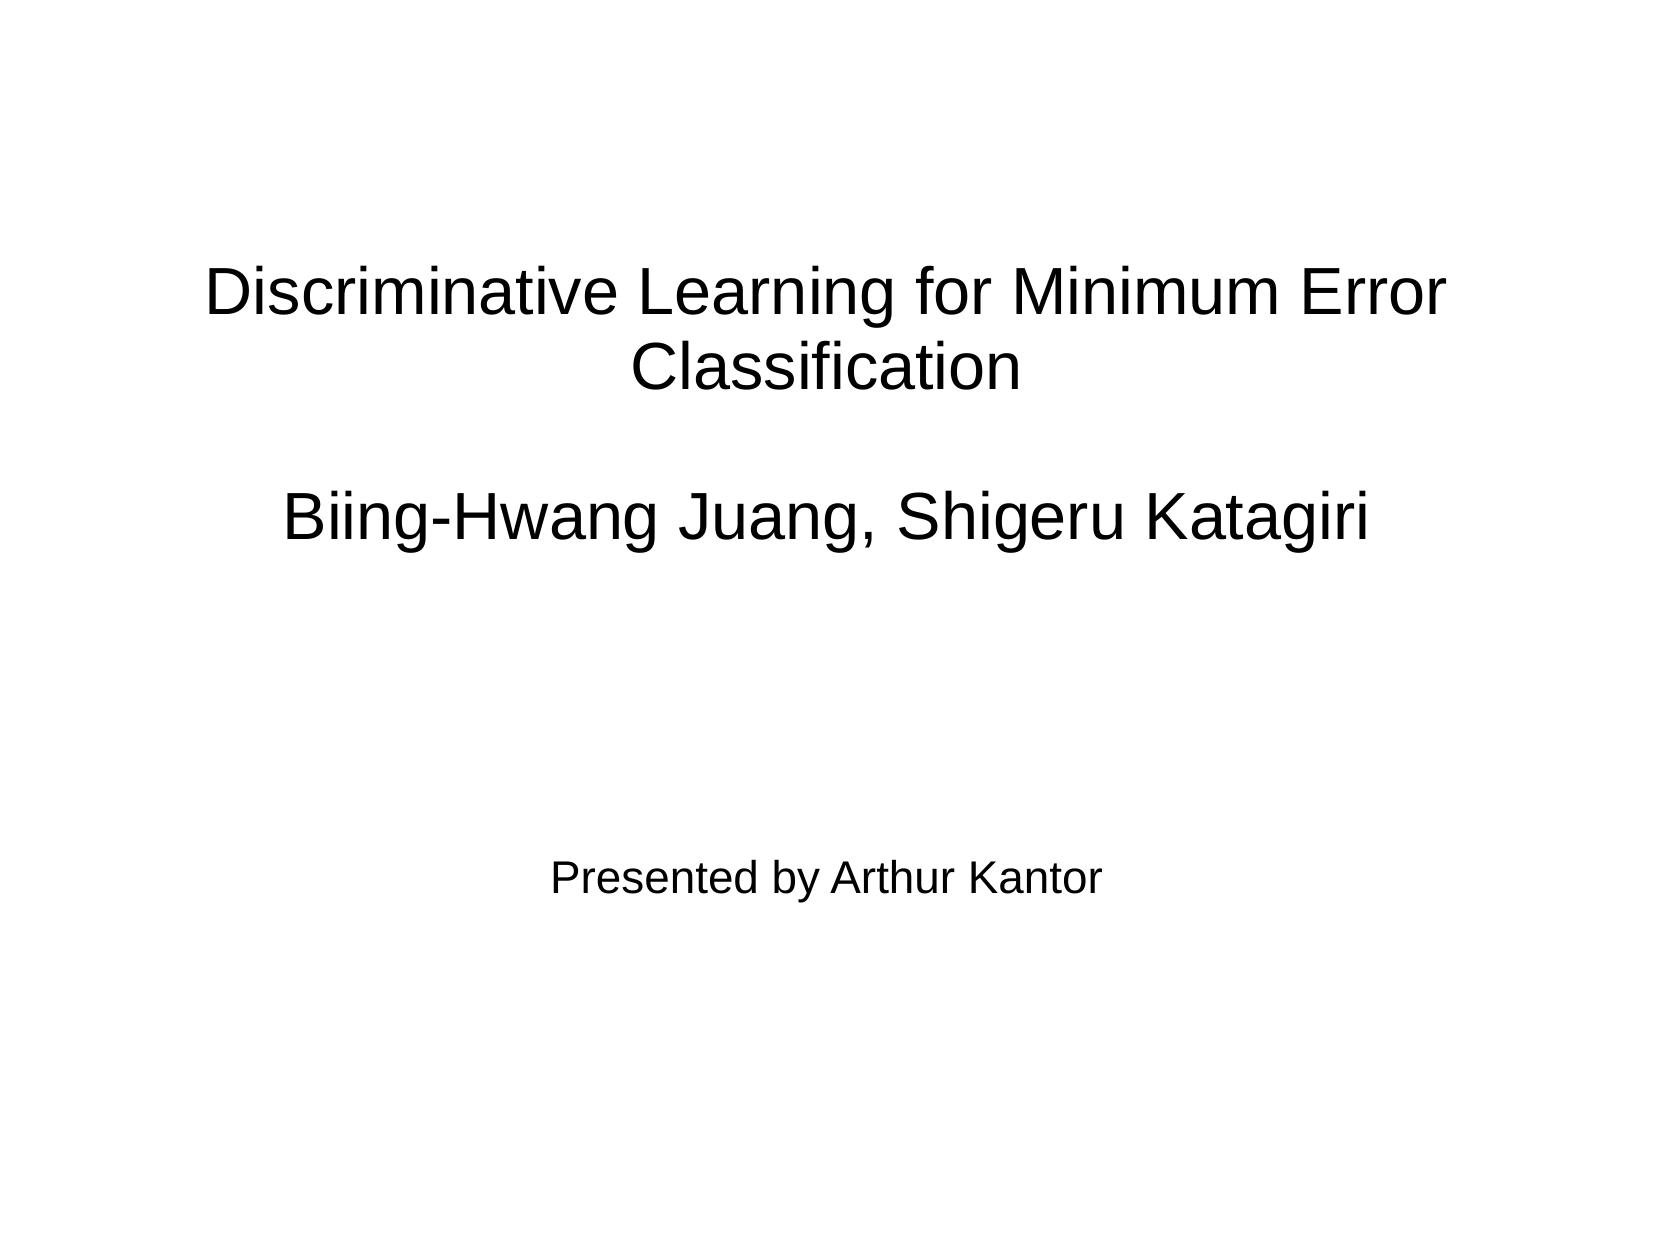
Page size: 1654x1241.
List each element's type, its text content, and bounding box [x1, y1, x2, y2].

subtitle Discriminative Learning for Minimum Error Classification Biing-Hwang Juang, Shigeru Katagiri Presented by Arthur Kantor [82, 56, 1571, 1102]
